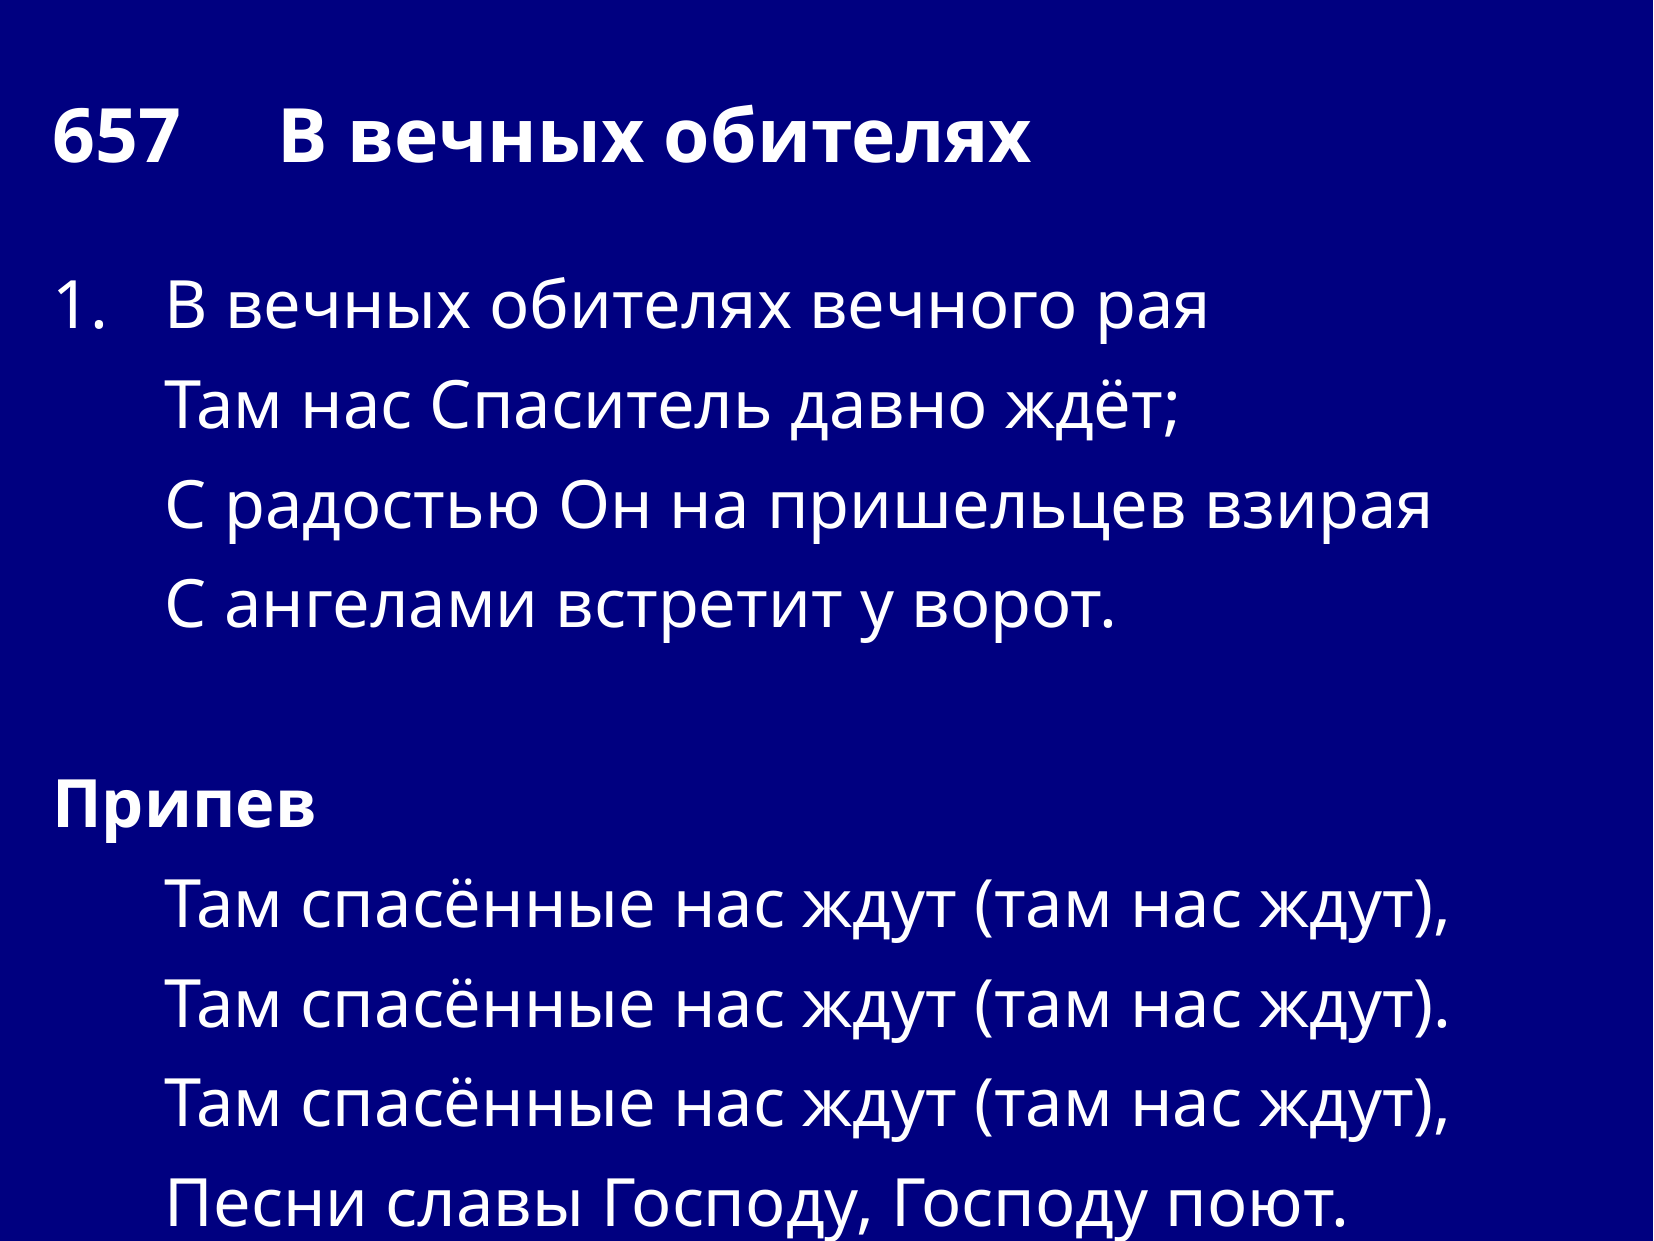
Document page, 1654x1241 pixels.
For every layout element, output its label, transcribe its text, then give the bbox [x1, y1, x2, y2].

text_box 657 В вечных обителях [37, 75, 1576, 188]
text_box 1. В вечных обителях вечного рая Там нас Спаситель давно ждёт; С радостью Он на пришельцев взирая С ангелами встретит у ворот. Припев Там спасённые нас ждут (там нас ждут), Там спасённые нас ждут (там нас ждут). Там спасённые нас ждут (там нас ждут), Песни славы Господу, Господу поют. [37, 150, 1653, 1163]
